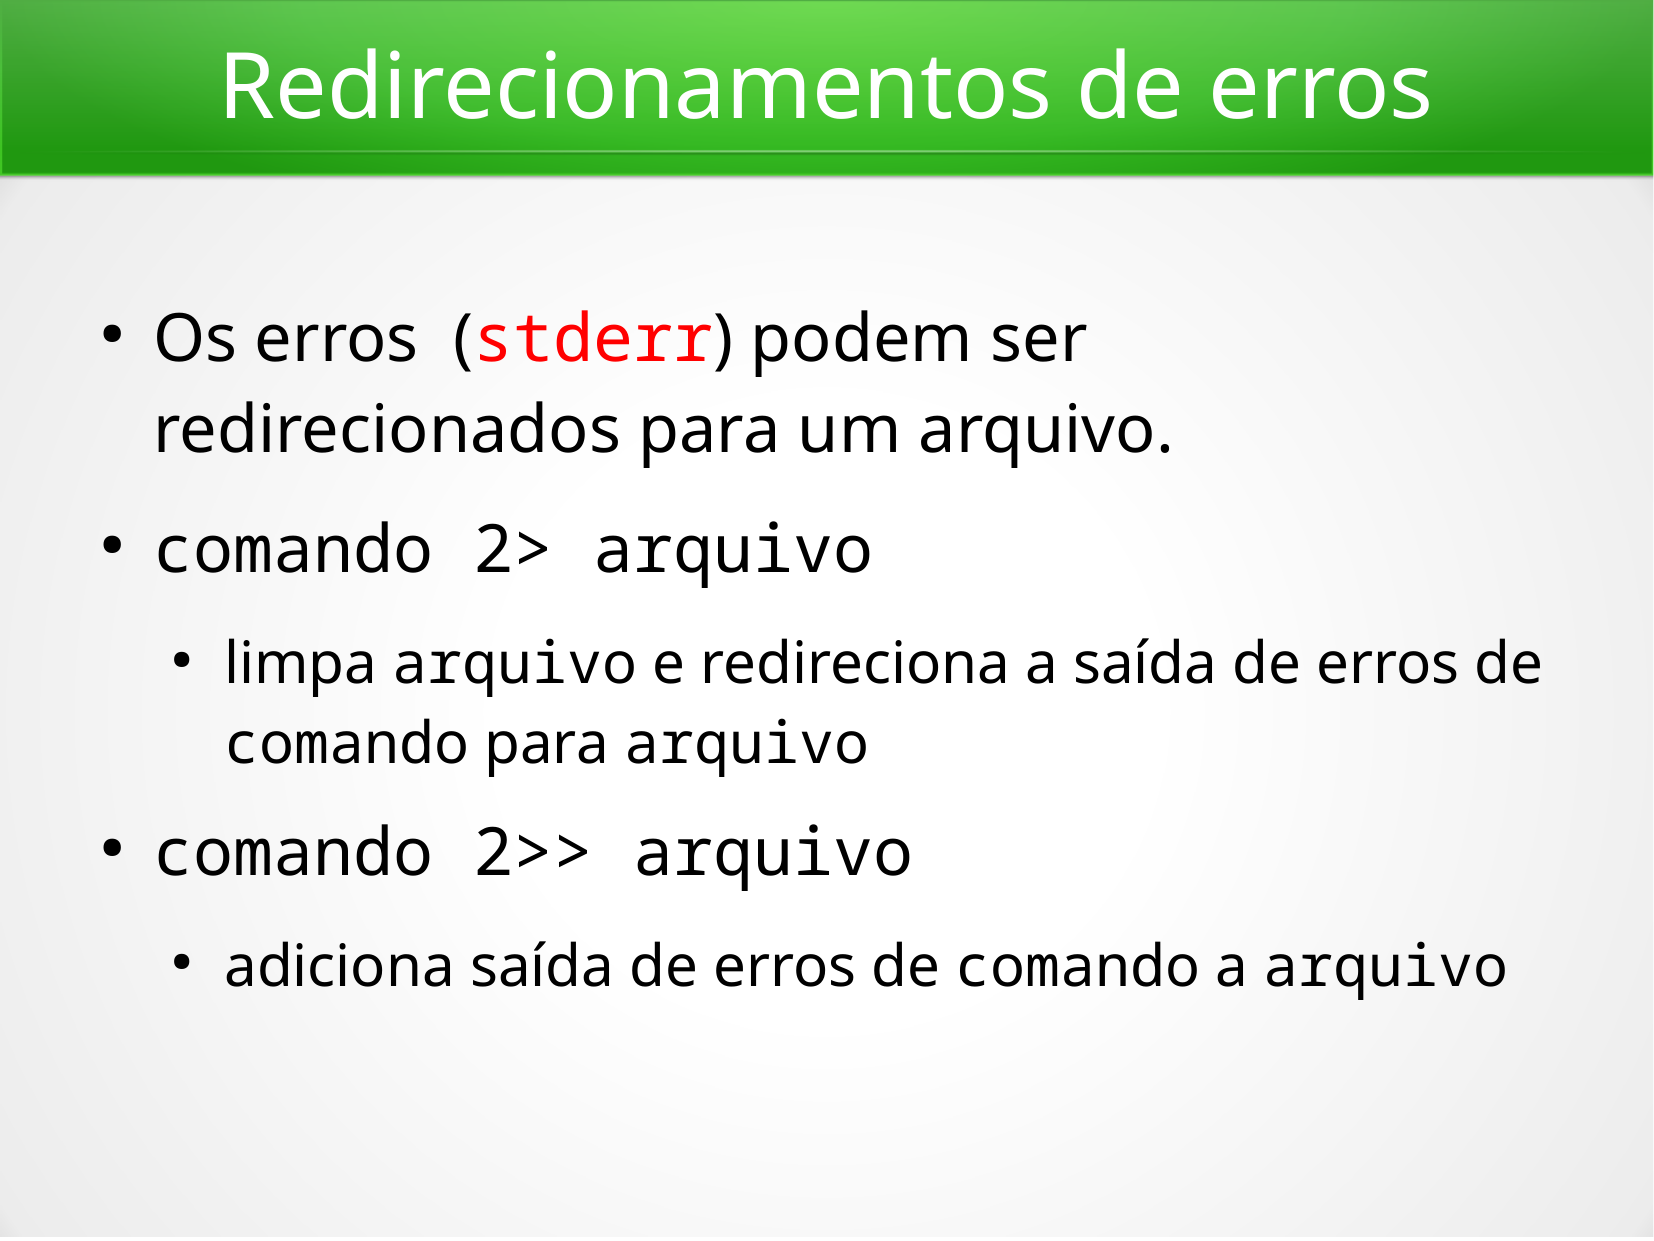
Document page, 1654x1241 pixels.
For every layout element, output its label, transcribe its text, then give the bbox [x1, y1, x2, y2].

list Os erros (stderr) podem ser redirecionados para um arquivo. comando 2> arquivo limpa arquivo e redireciona a saída de erros de comando para arquivo comando 2>> arquivo adiciona saída de erros de comando a arquivo [82, 290, 1571, 1010]
picture [0, 0, 1654, 1237]
title Redirecionamentos de erros [82, 11, 1571, 154]
